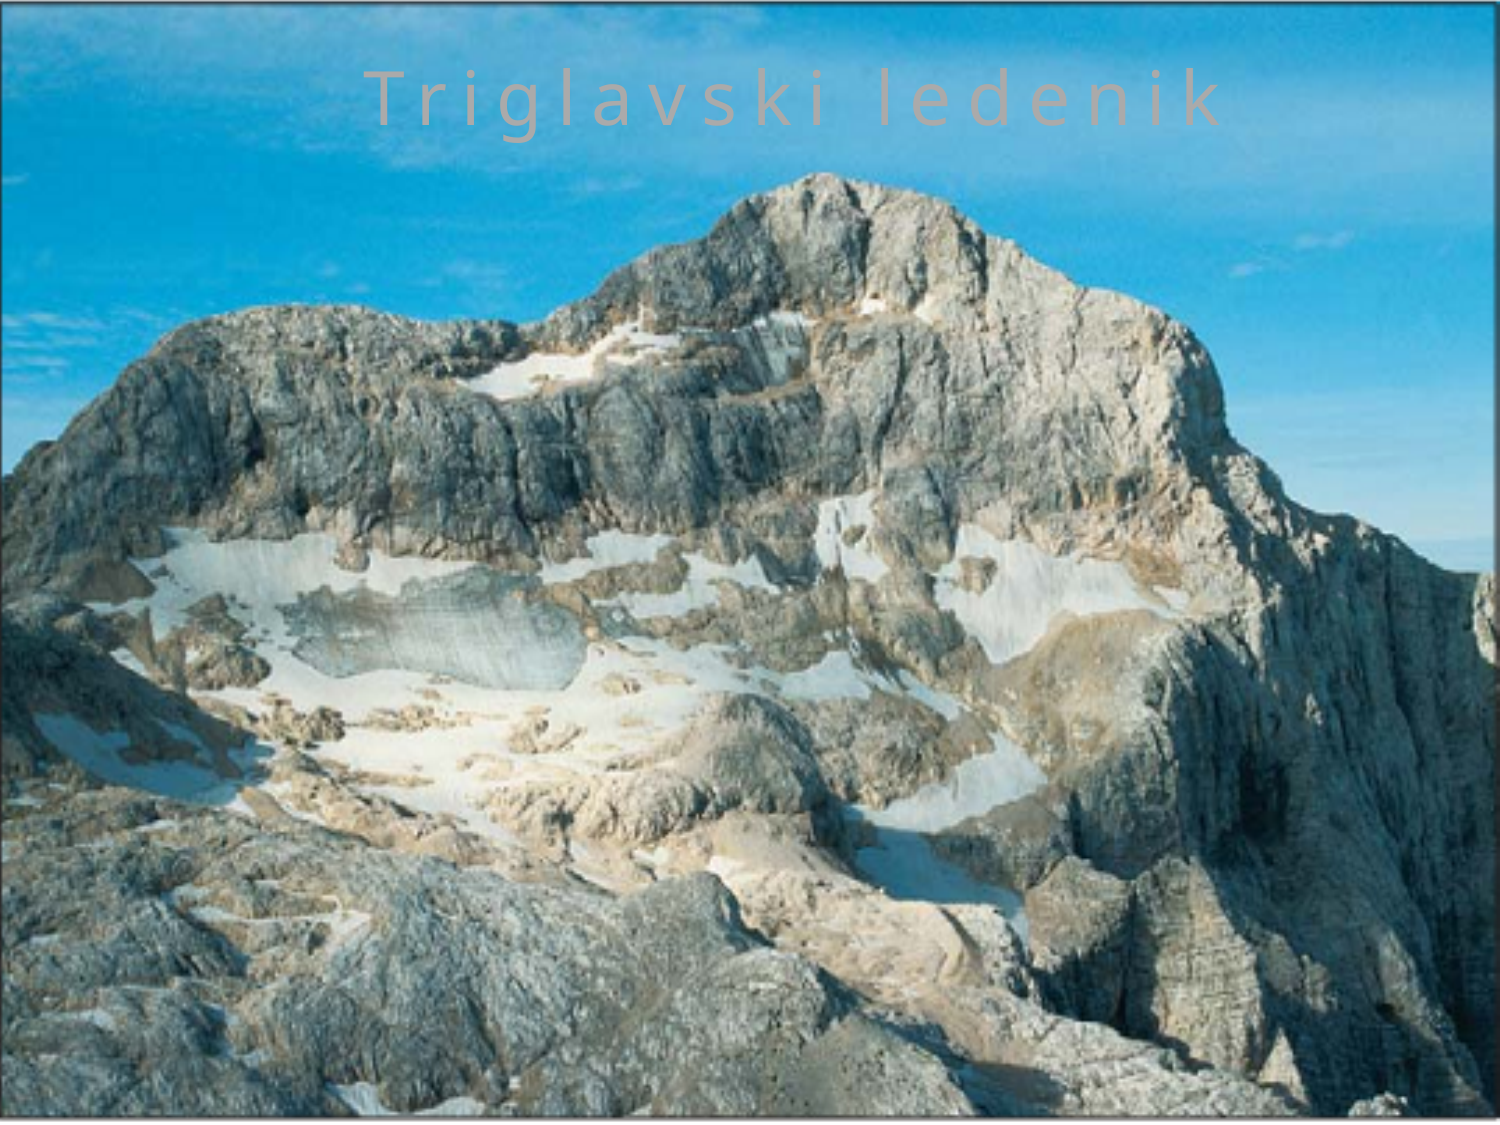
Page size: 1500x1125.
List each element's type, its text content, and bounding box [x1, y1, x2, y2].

picture [0, 0, 1500, 1125]
text_box Triglavski ledenik [348, 42, 1077, 149]
